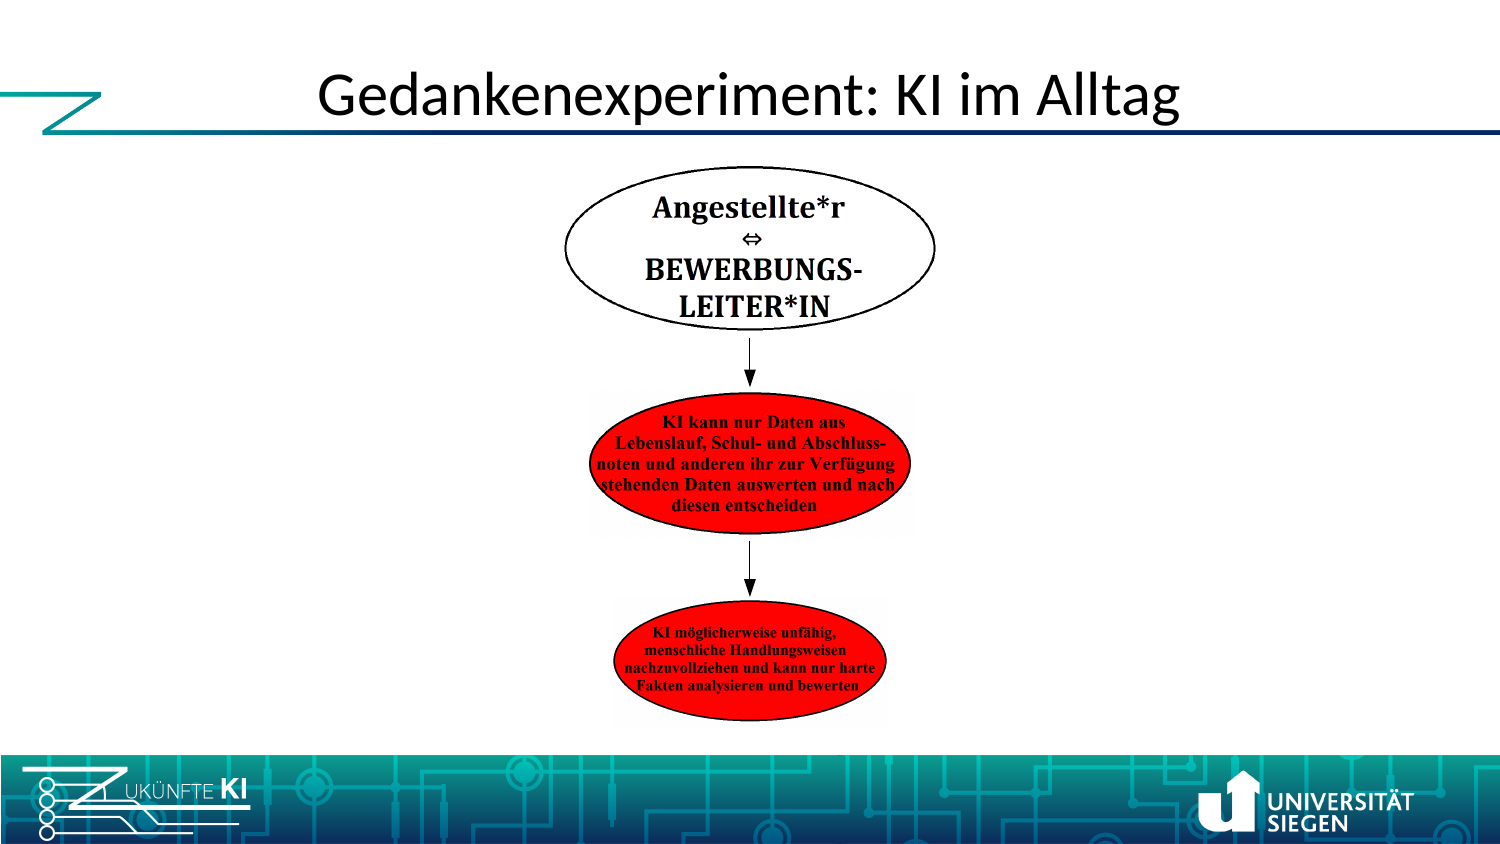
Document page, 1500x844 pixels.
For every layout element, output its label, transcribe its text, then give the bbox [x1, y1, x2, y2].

picture [611, 596, 889, 727]
picture [561, 160, 939, 339]
picture [586, 387, 914, 541]
title Gedankenexperiment: KI im Alltag [75, 20, 1426, 161]
